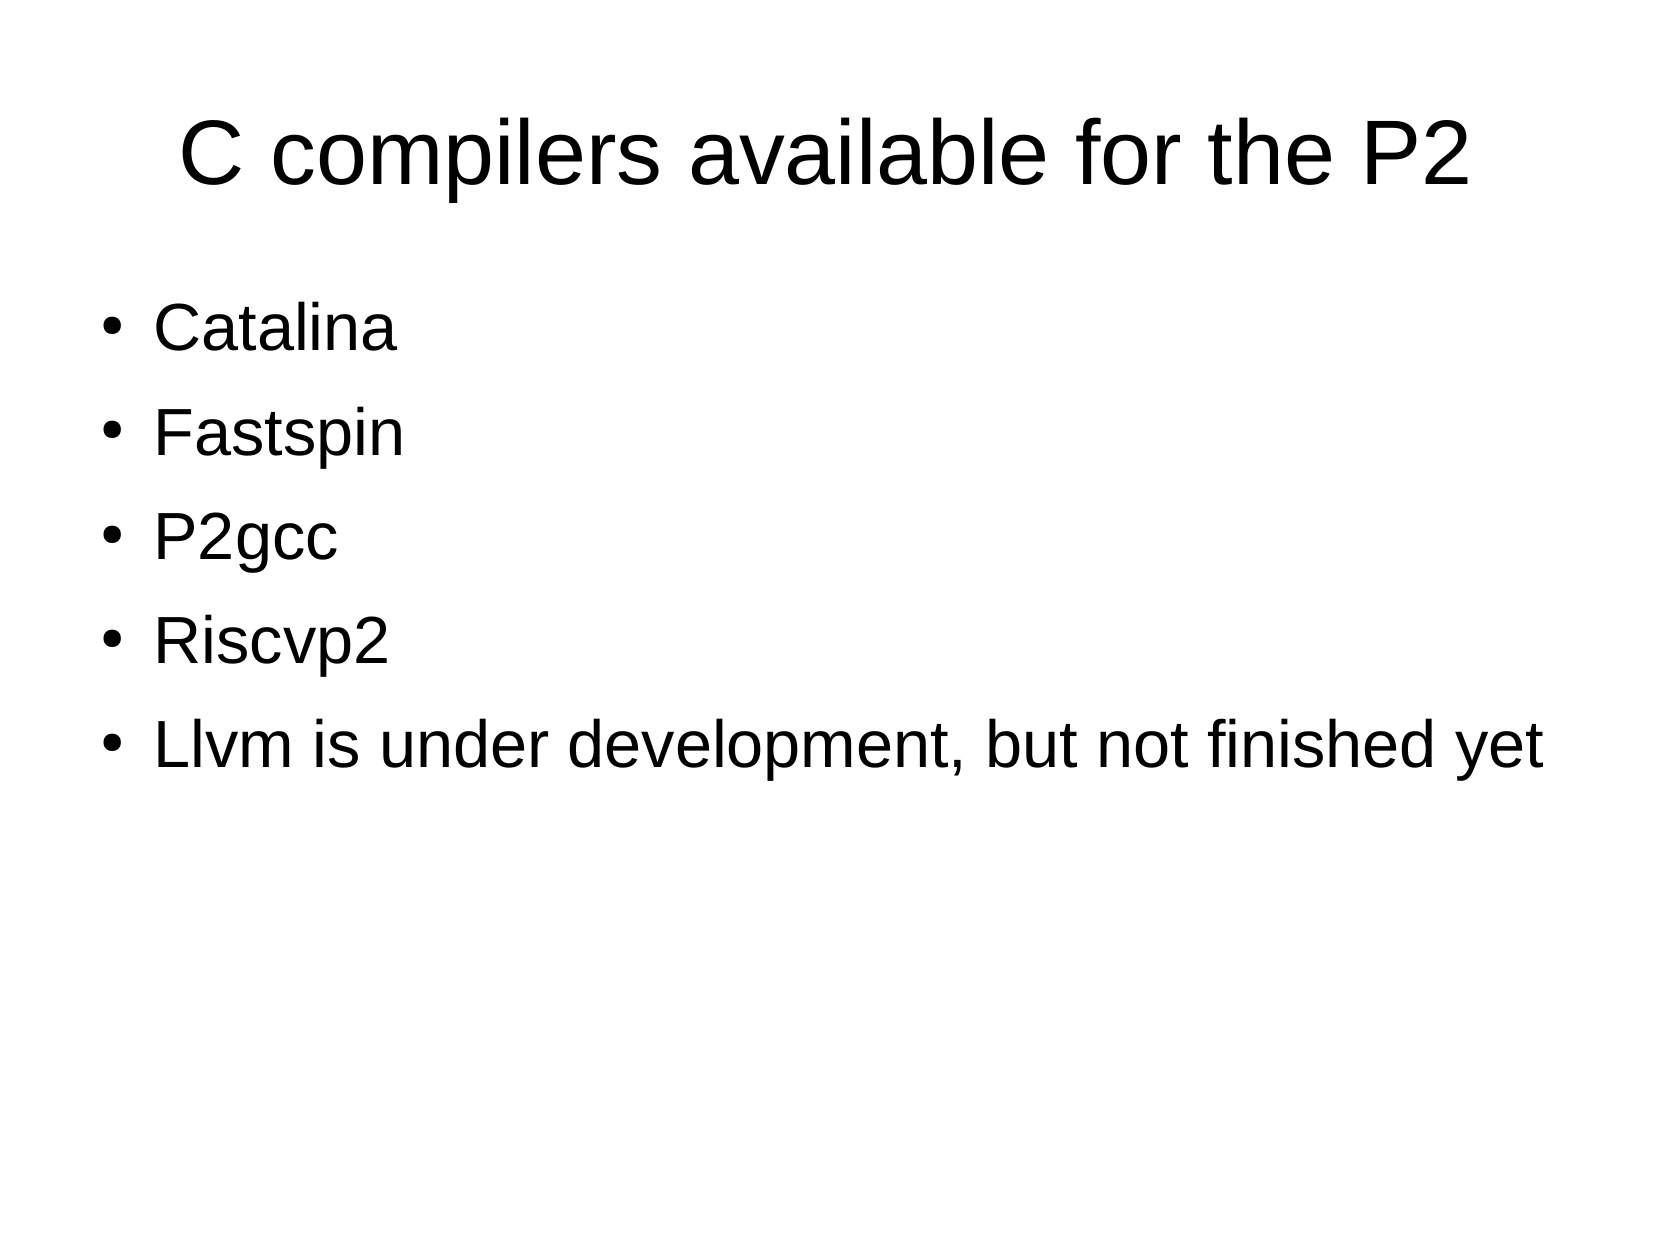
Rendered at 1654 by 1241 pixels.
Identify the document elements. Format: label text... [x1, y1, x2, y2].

list Catalina Fastspin P2gcc Riscvp2 Llvm is under development, but not finished yet [82, 290, 1571, 1010]
title C compilers available for the P2 [82, 49, 1571, 257]
